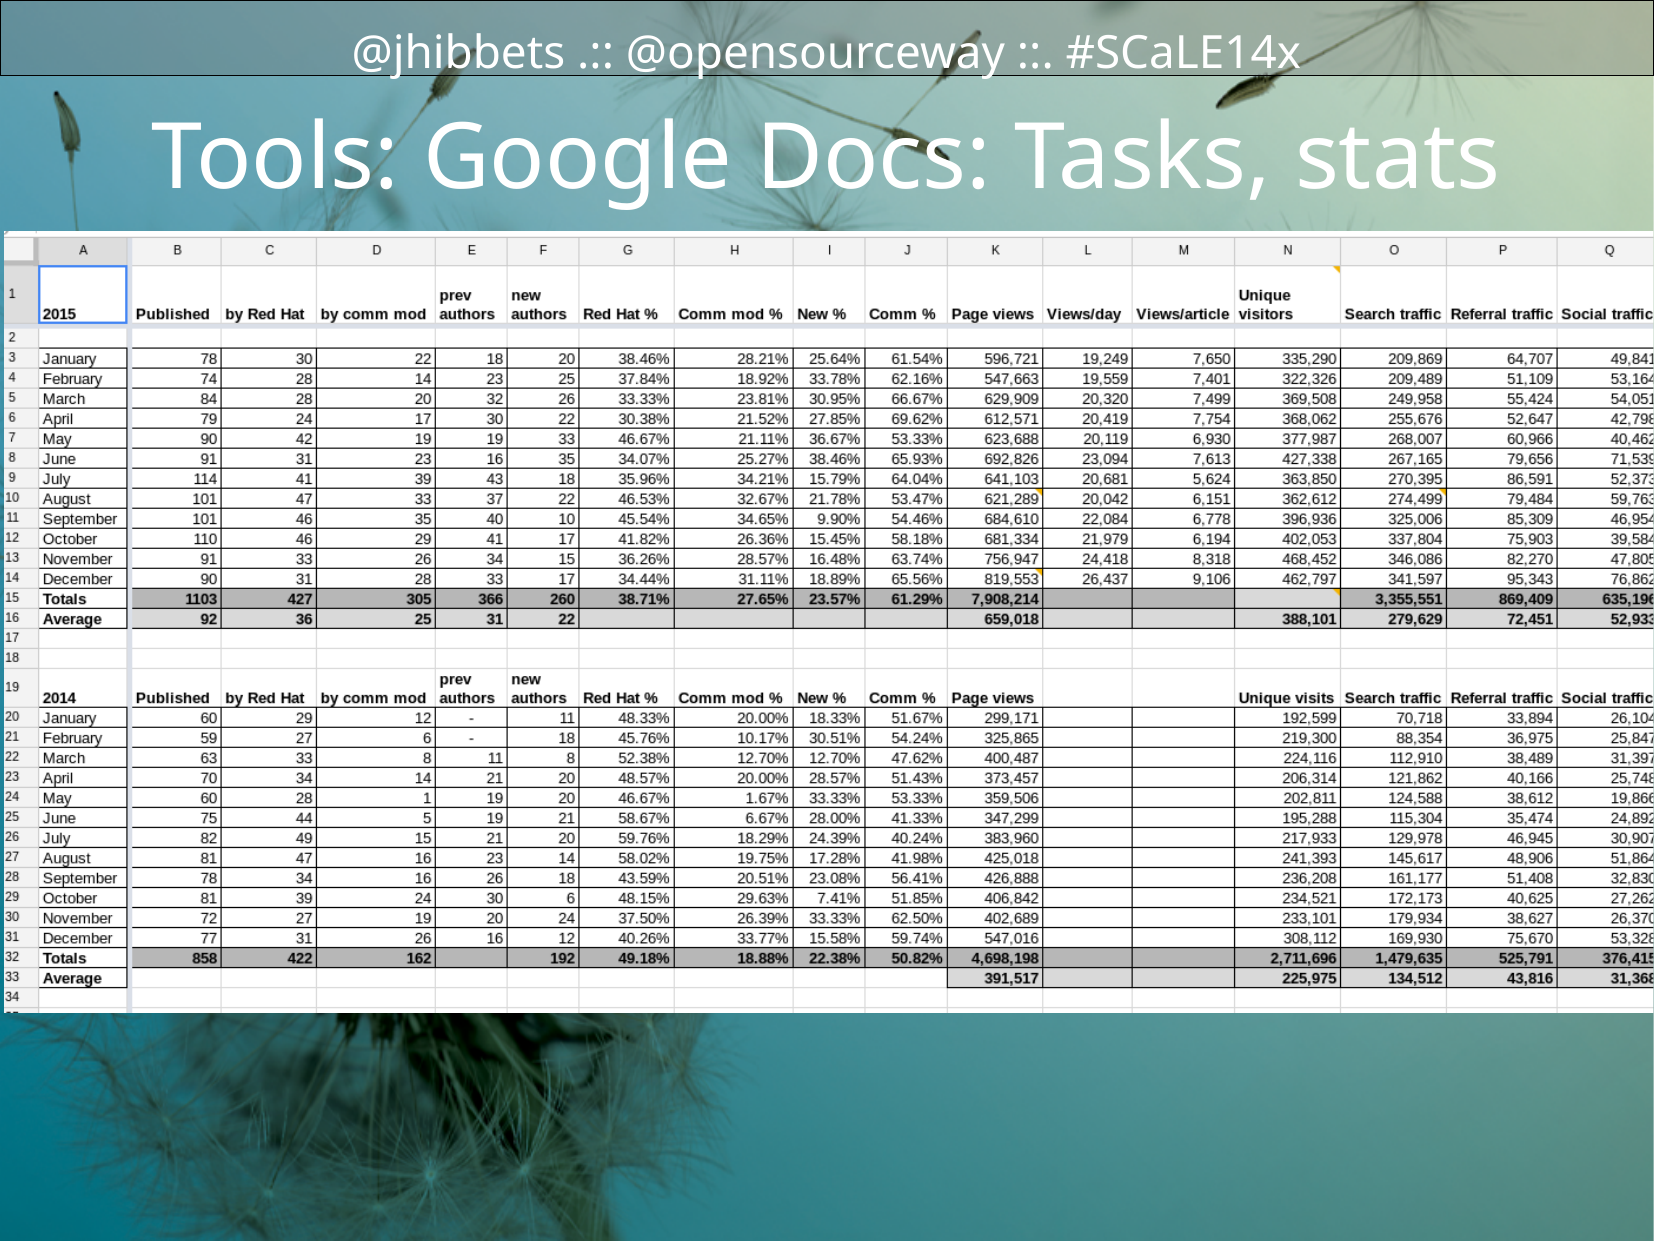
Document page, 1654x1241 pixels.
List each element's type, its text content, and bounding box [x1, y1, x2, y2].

picture [0, 76, 1654, 1241]
title Tools: Google Docs: Tasks, stats [82, 49, 1571, 231]
